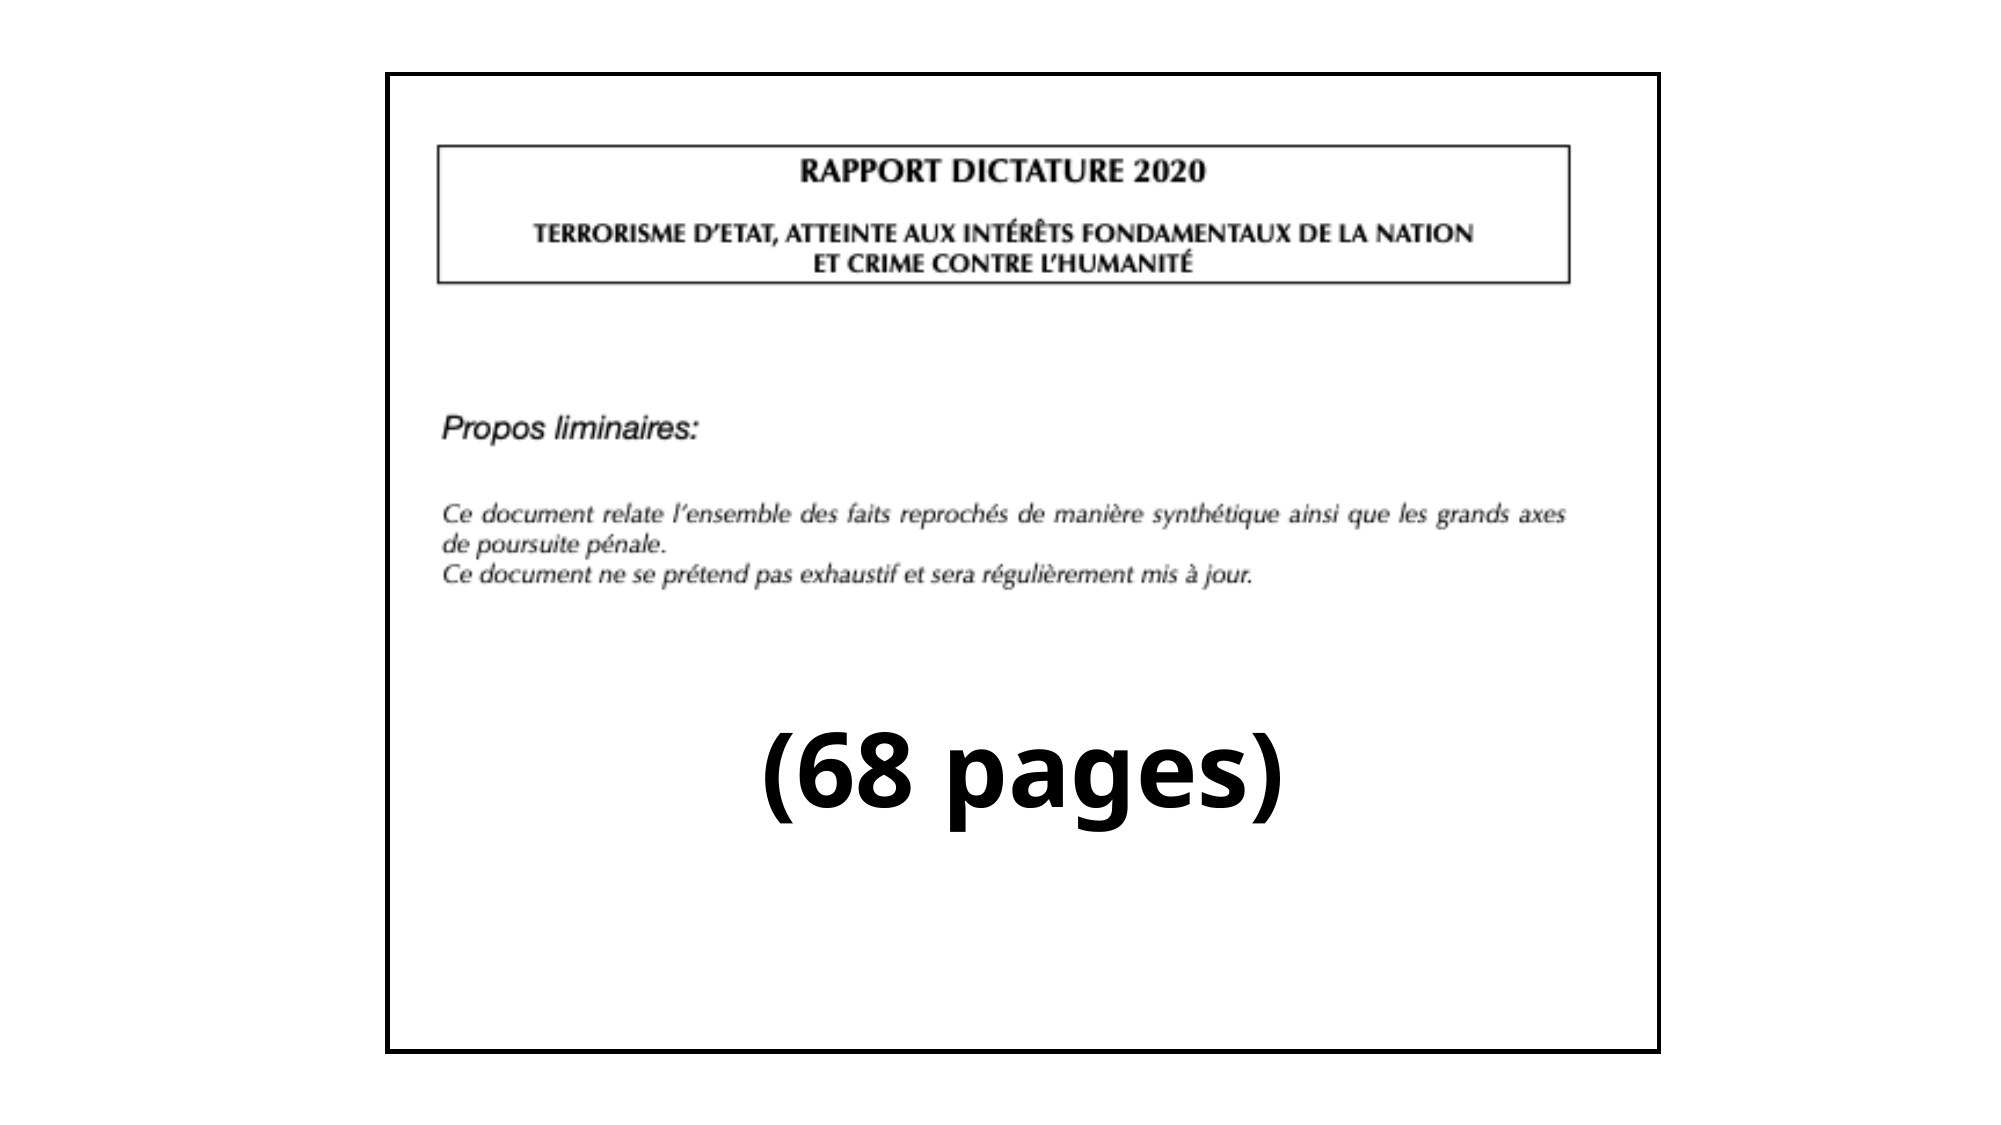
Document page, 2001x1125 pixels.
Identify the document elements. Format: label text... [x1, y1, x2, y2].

text_box (68 pages) [719, 619, 1327, 838]
picture [389, 76, 1657, 1049]
